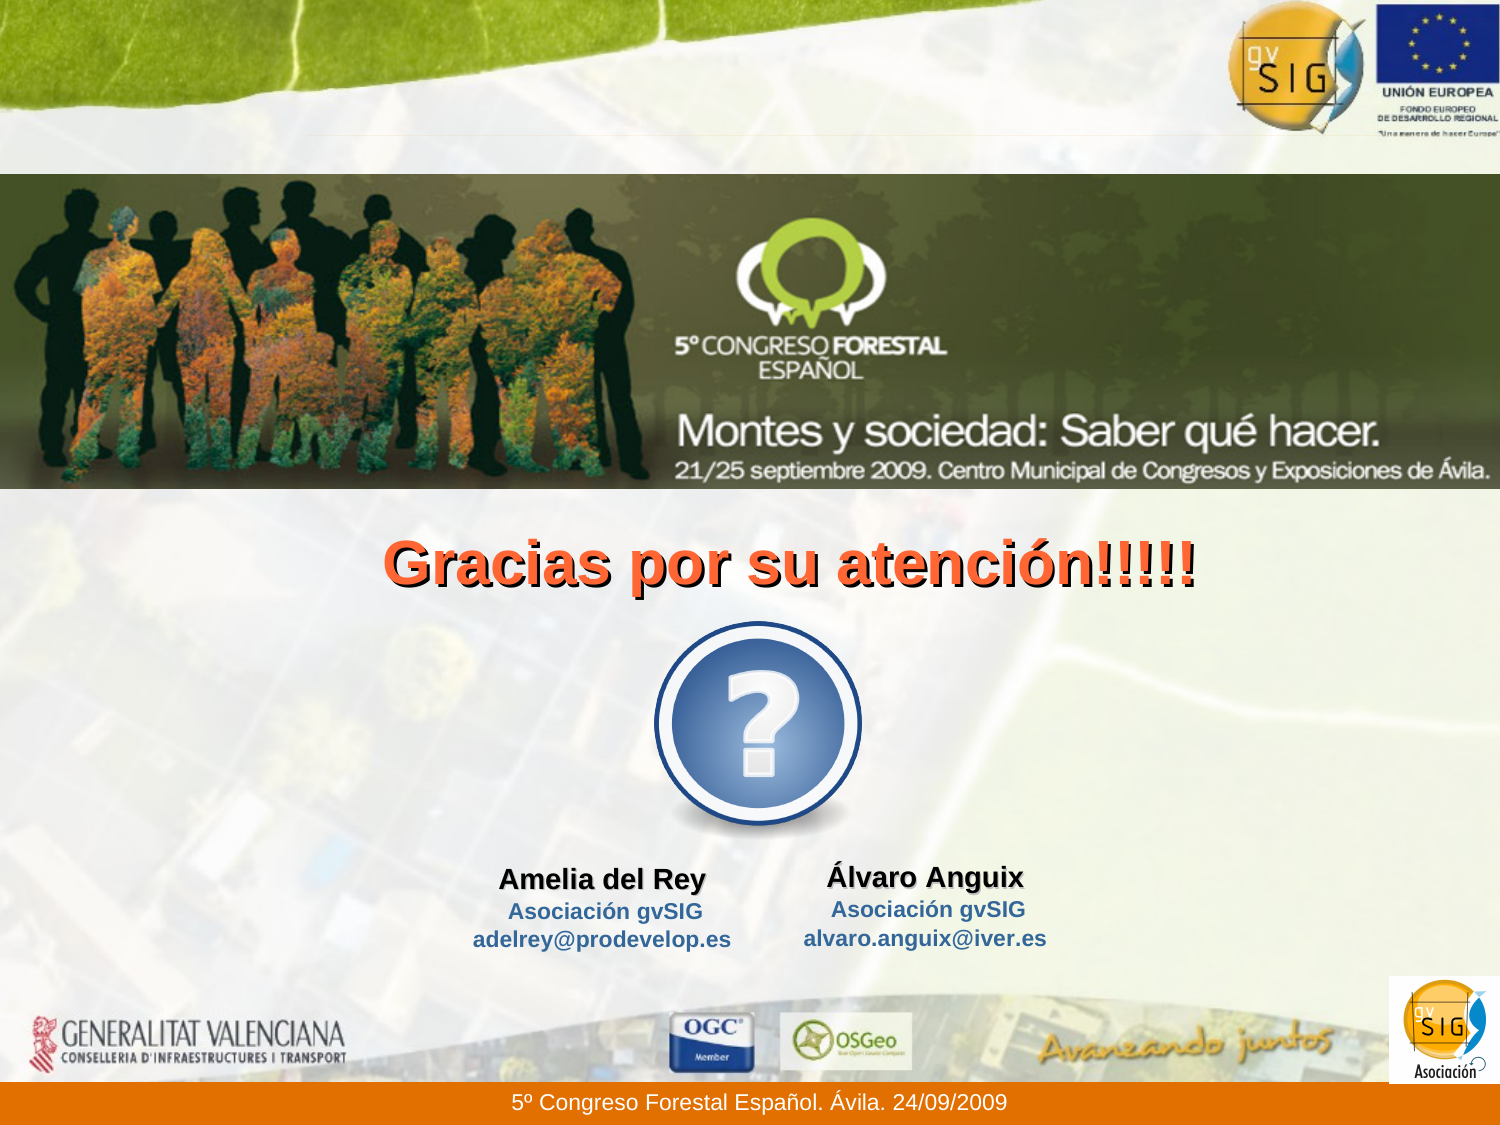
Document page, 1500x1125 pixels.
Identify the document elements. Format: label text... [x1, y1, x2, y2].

picture [0, 0, 1500, 1084]
text_box Álvaro Anguix Asociación gvSIG alvaro.anguix@iver.es [572, 853, 1279, 959]
text_box Amelia del Rey Asociación gvSIG adelrey@prodevelop.es [249, 855, 956, 961]
text_box Gracias por su atención!!!!! [162, 523, 1419, 802]
